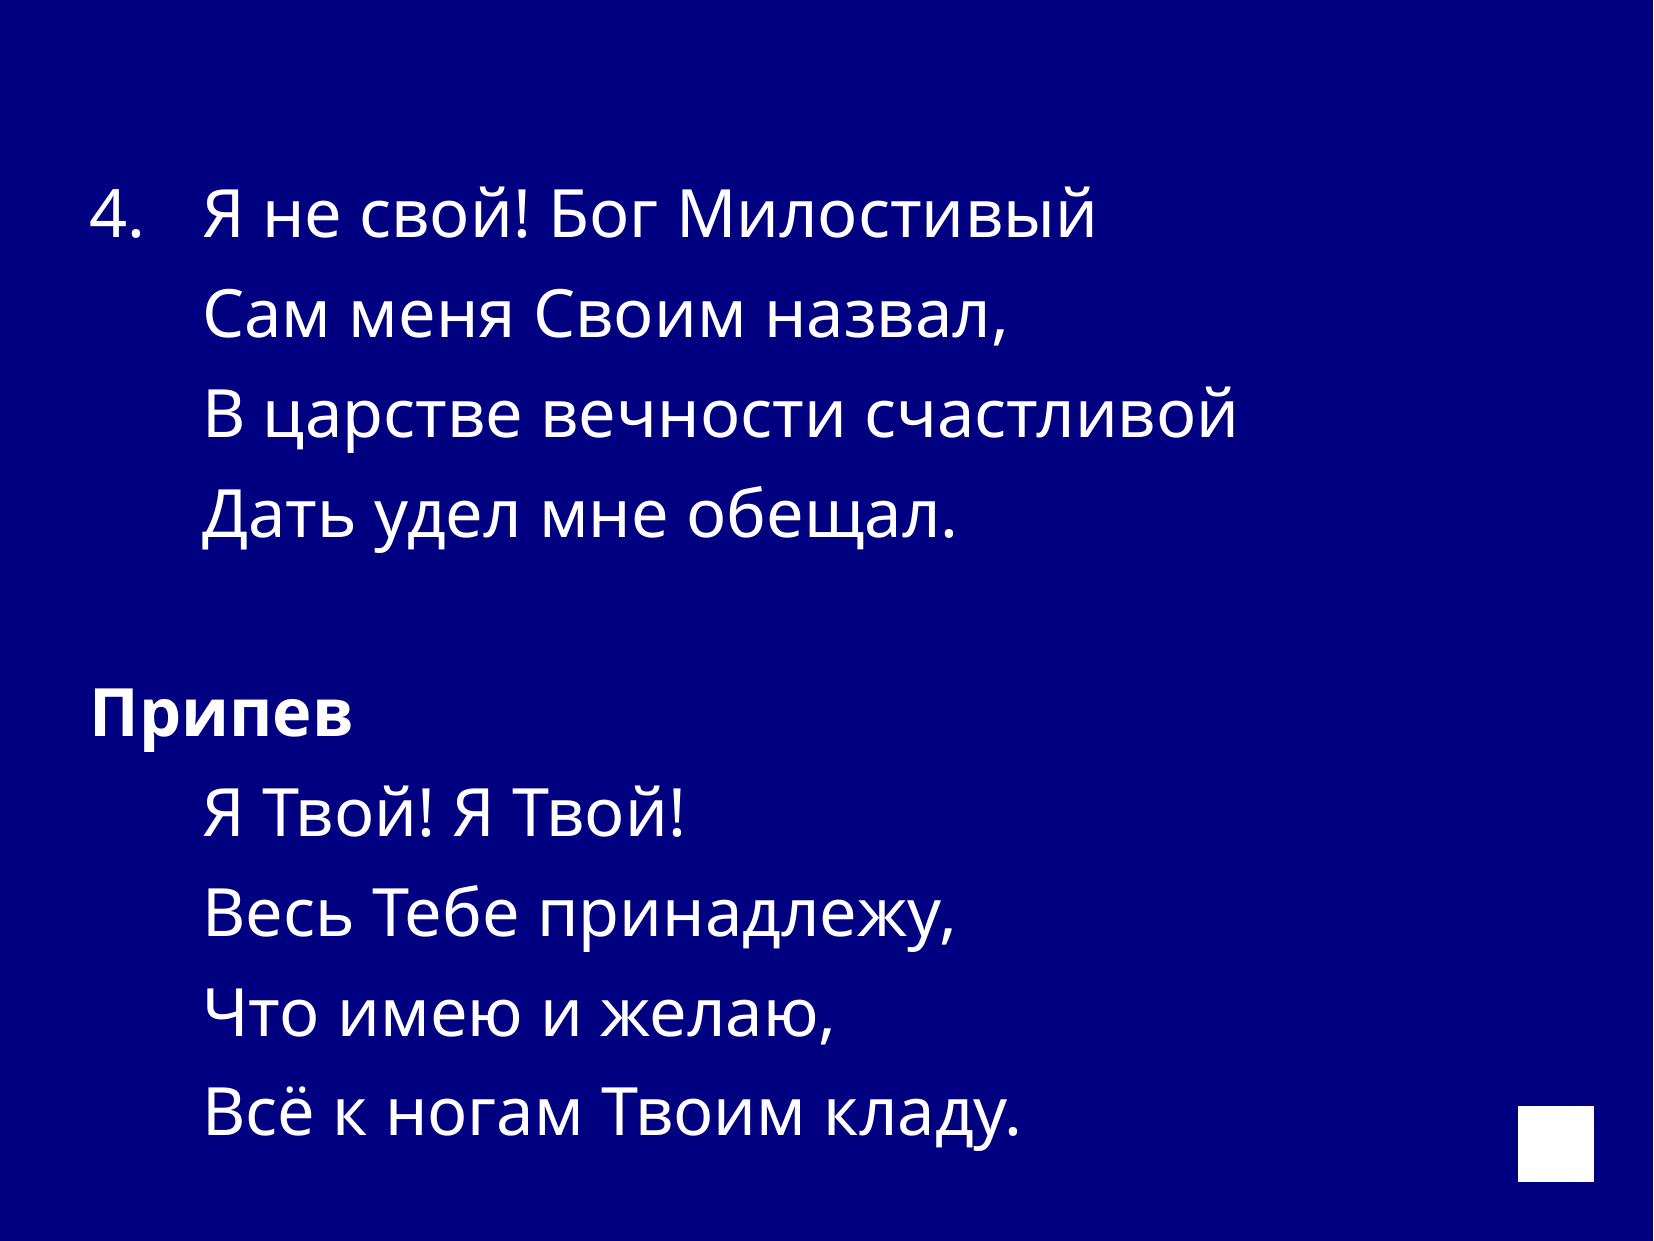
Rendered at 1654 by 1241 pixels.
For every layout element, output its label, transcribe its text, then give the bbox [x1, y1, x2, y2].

text_box 4. Я не свой! Бог Милостивый Сам меня Своим назвал, В царстве вечности счастливой Дать удел мне обещал. Припев Я Твой! Я Твой! Весь Тебе принадлежу, Что имею и желаю, Всё к ногам Твоим кладу. [75, 150, 1576, 1163]
text_box [1518, 1106, 1594, 1182]
